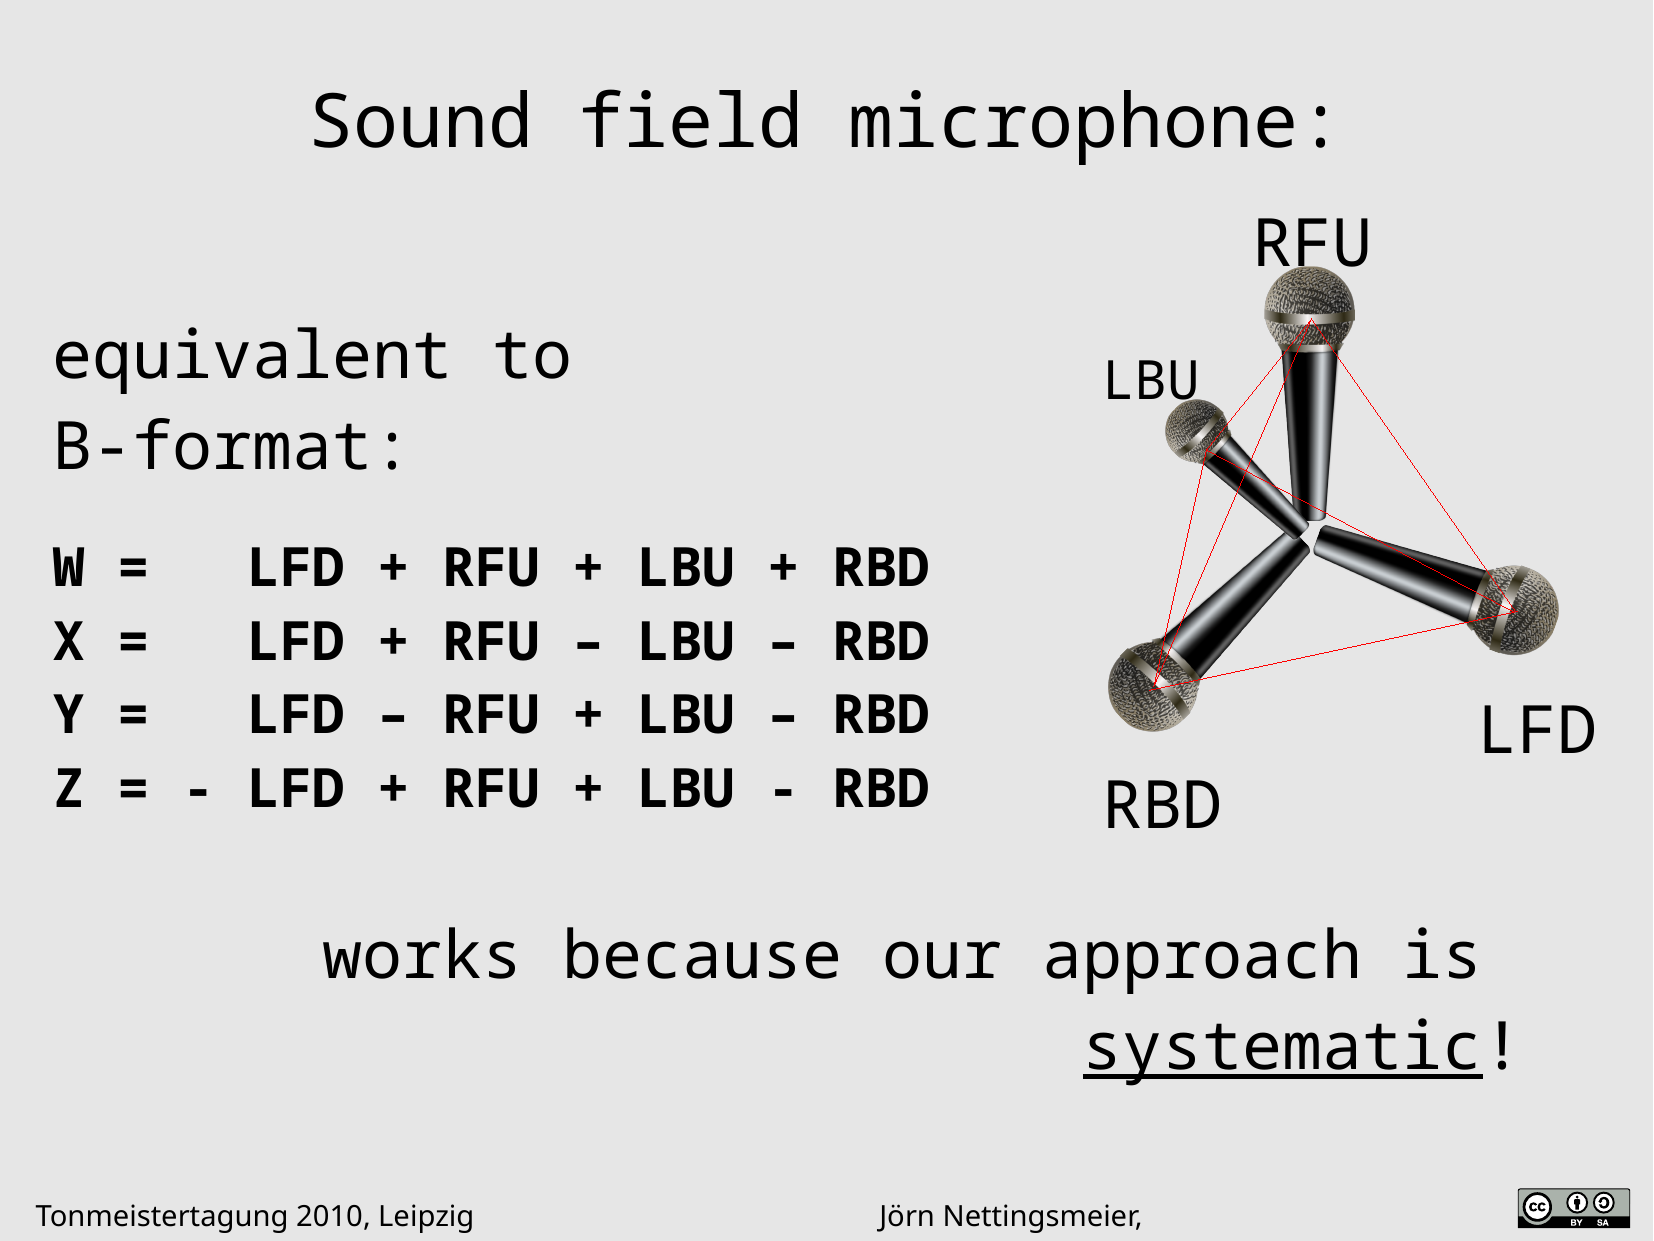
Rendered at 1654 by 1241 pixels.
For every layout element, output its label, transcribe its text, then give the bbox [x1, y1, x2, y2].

text_box equivalent to B-format: [37, 300, 676, 520]
text_box RFU [1237, 187, 1388, 281]
title Sound field microphone: [82, 49, 1571, 188]
text_box W = LFD + RFU + LBU + RBD X = LFD + RFU – LBU – RBD Y = LFD – RFU + LBU – RBD Z = - LFD + RFU + LBU - RBD [37, 520, 1088, 788]
text_box LFD [1462, 675, 1613, 768]
text_box RBD [1087, 750, 1238, 843]
picture [1089, 281, 1571, 750]
text_box works because our approach is systematic! [37, 900, 1538, 1071]
text_box LBU [1087, 334, 1238, 413]
